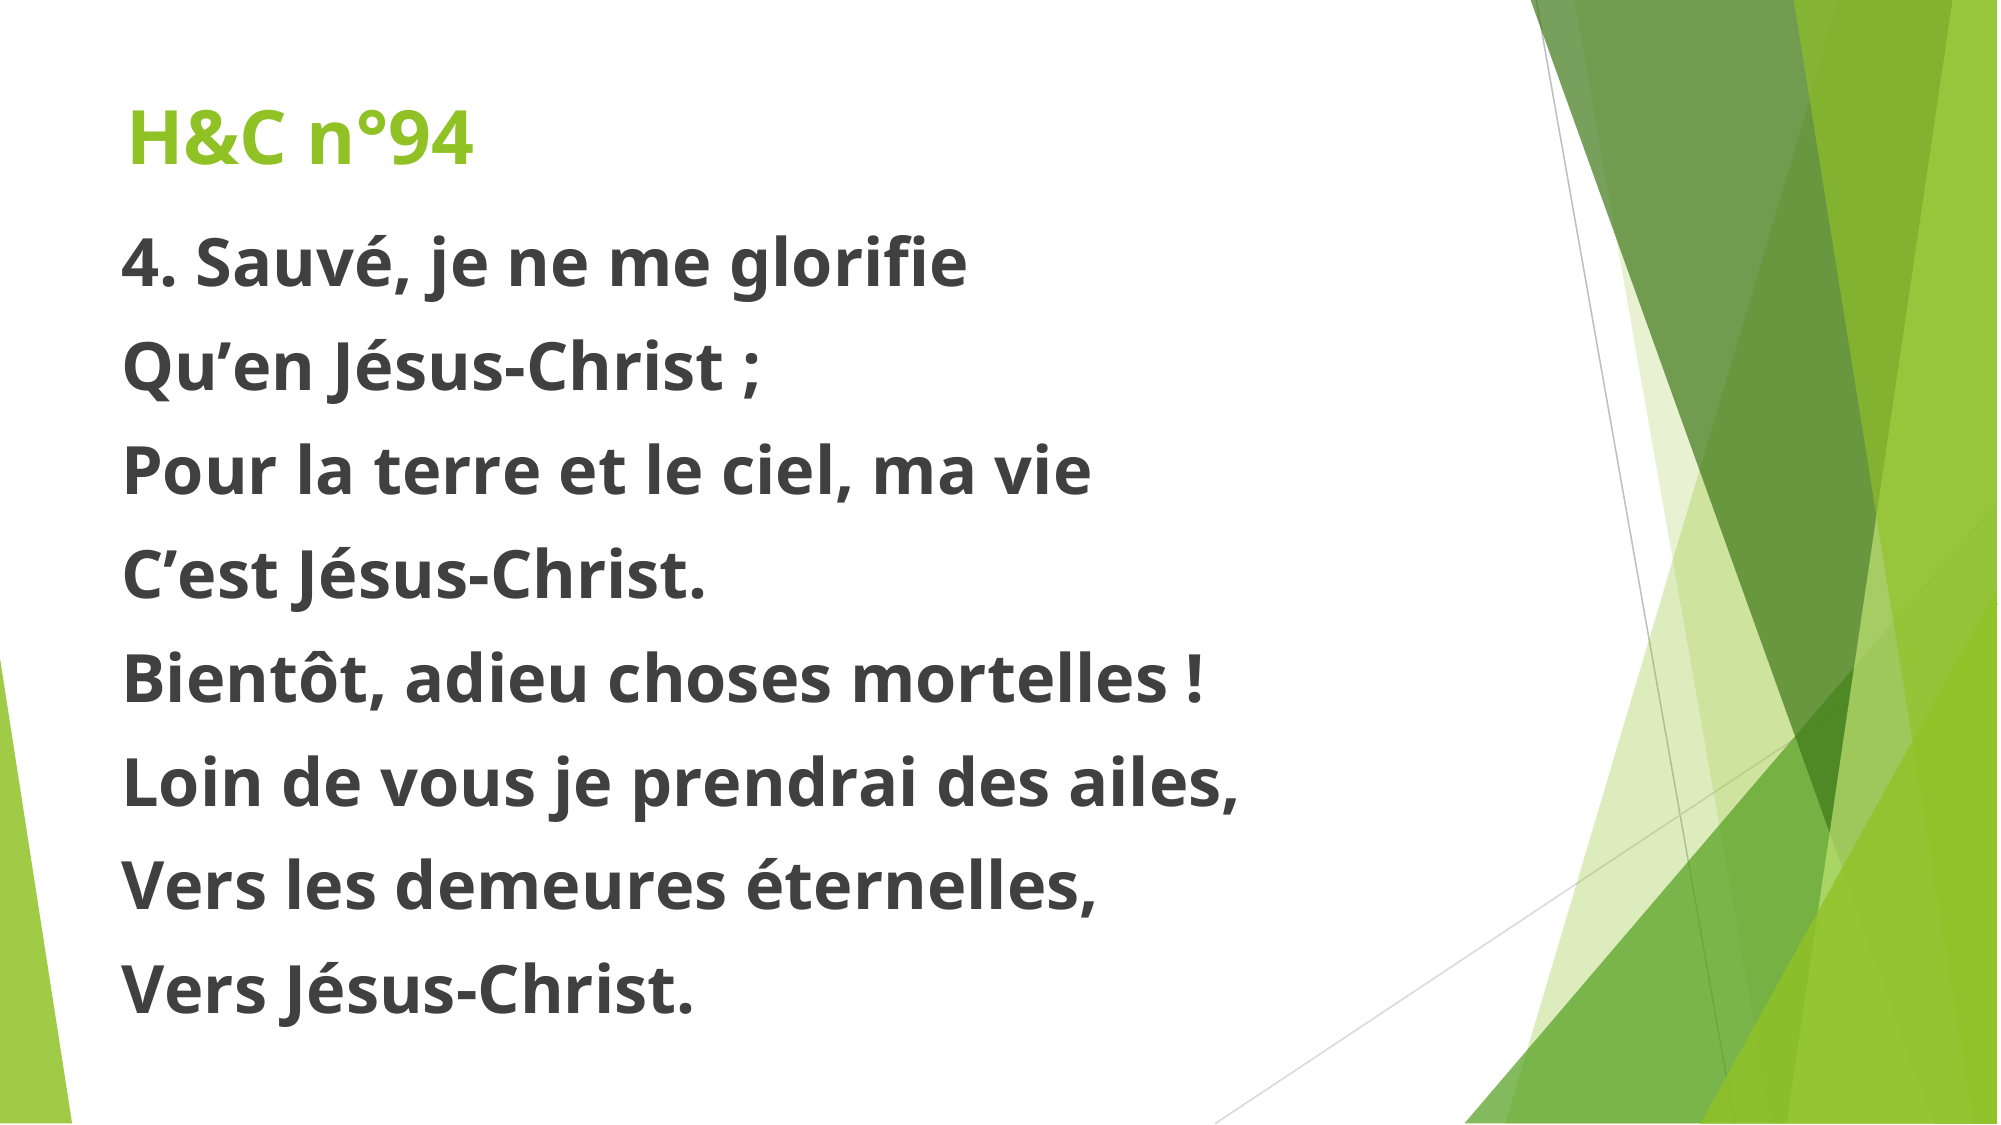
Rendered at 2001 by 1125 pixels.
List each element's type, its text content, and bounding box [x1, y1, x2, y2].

text_box H&C n°94 [111, 82, 1522, 200]
text_box 4. Sauvé, je ne me glorifie Qu’en Jésus-Christ ; Pour la terre et le ciel, ma vie C’est Jésus-Christ. Bientôt, adieu choses mortelles ! Loin de vous je prendrai des ailes, Vers les demeures éternelles, Vers Jésus-Christ. [106, 200, 1973, 1037]
